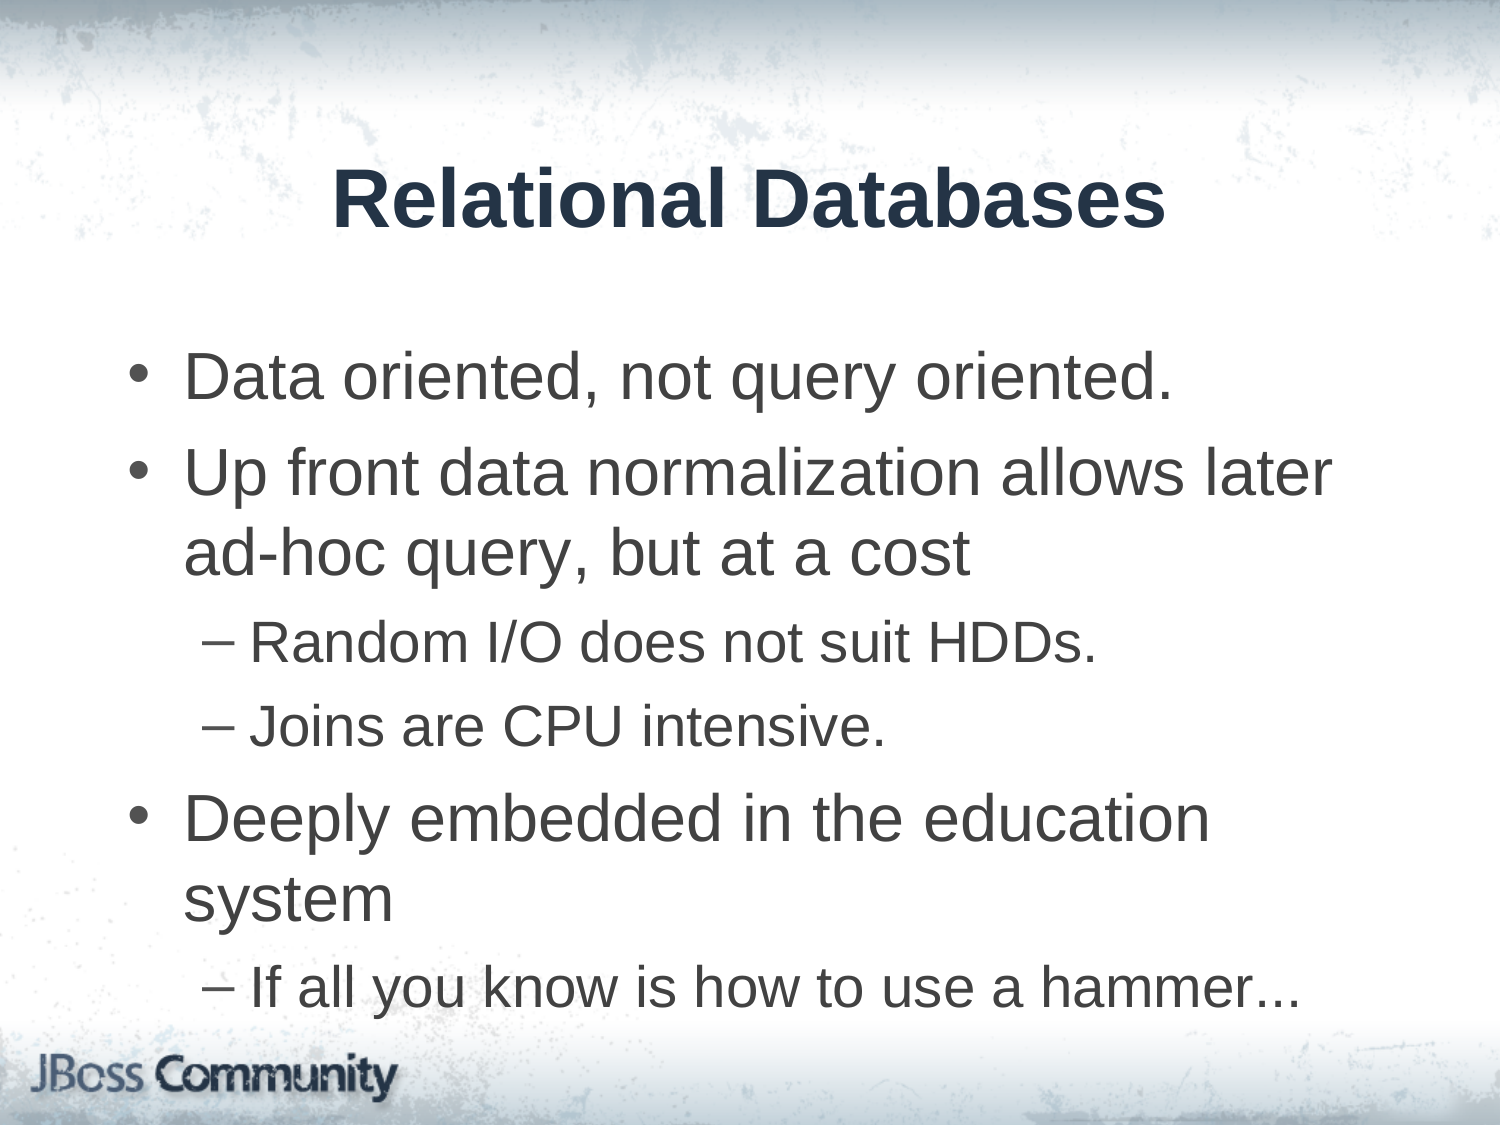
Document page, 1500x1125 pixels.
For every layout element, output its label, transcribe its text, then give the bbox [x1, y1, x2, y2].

picture [0, 0, 1500, 1125]
list Data oriented, not query oriented. Up front data normalization allows later ad-hoc query, but at a cost Random I/O does not suit HDDs. Joins are CPU intensive. Deeply embedded in the education system If all you know is how to use a hammer... [112, 324, 1388, 1083]
title Relational Databases [112, 76, 1388, 312]
